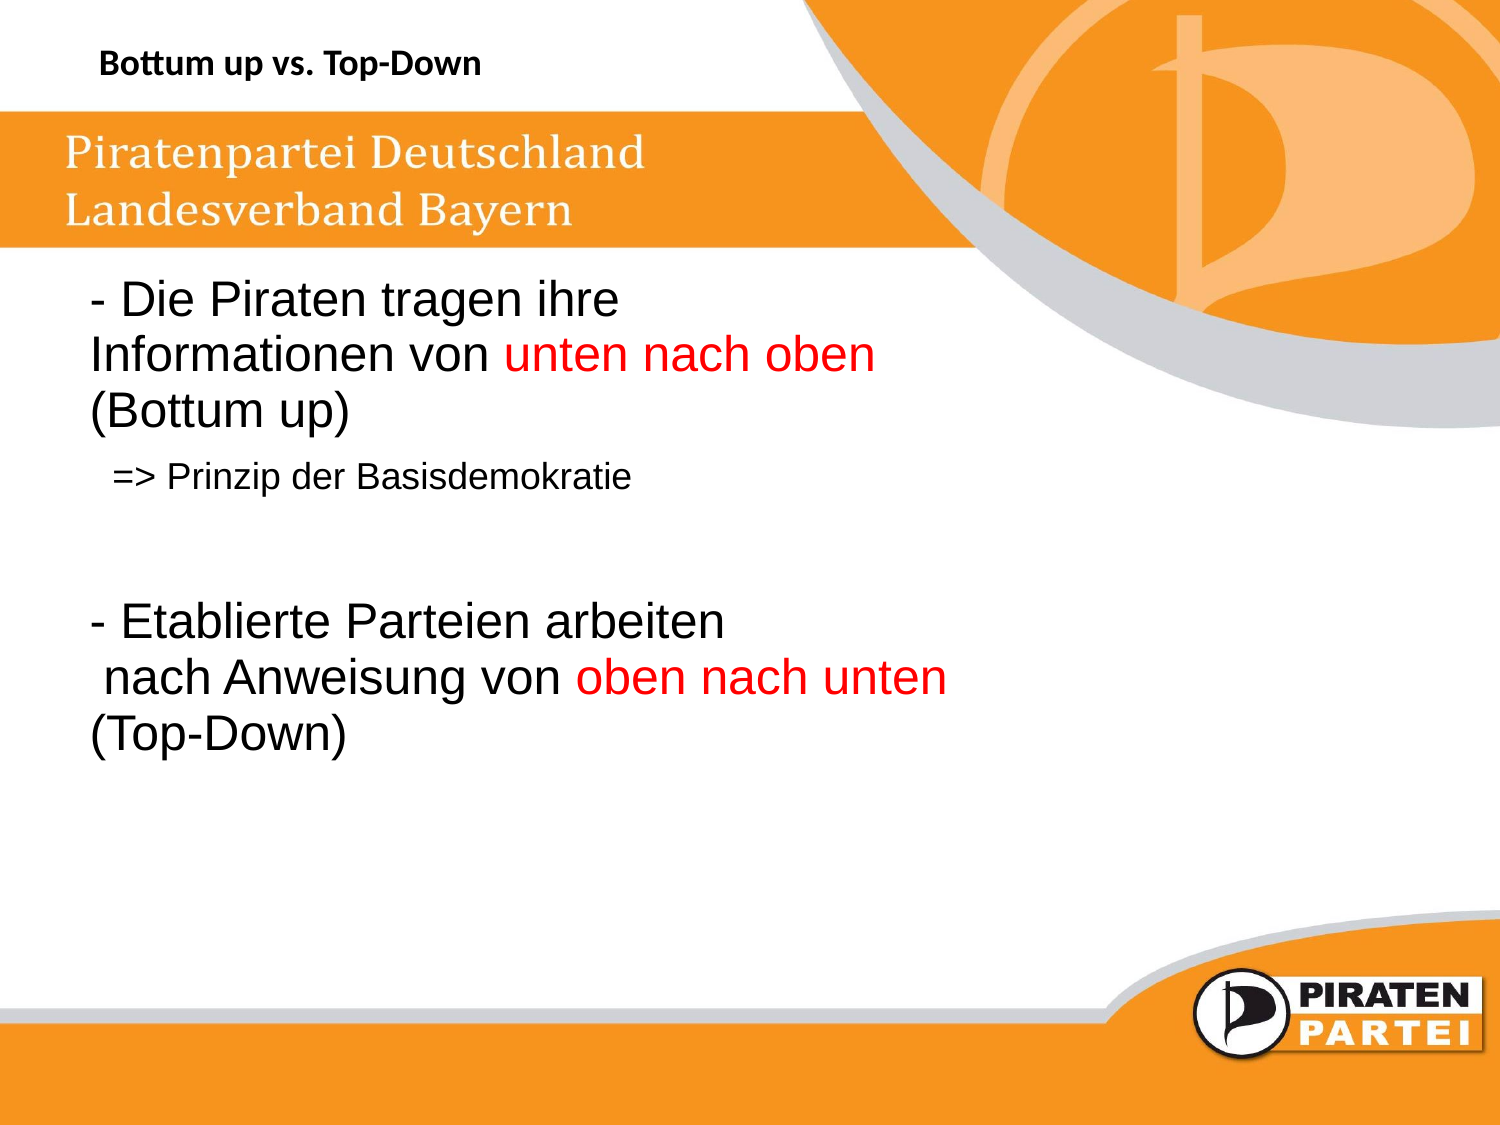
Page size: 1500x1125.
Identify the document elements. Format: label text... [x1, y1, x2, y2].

picture [0, 0, 1500, 1125]
text_box Bottum up vs. Top-Down [0, 27, 966, 104]
text_box - Die Piraten tragen ihre Informationen von unten nach oben (Bottum up) => Prinzip der Basisdemokratie - Etablierte Parteien arbeiten nach Anweisung von oben nach unten (Top-Down) [74, 263, 1425, 992]
